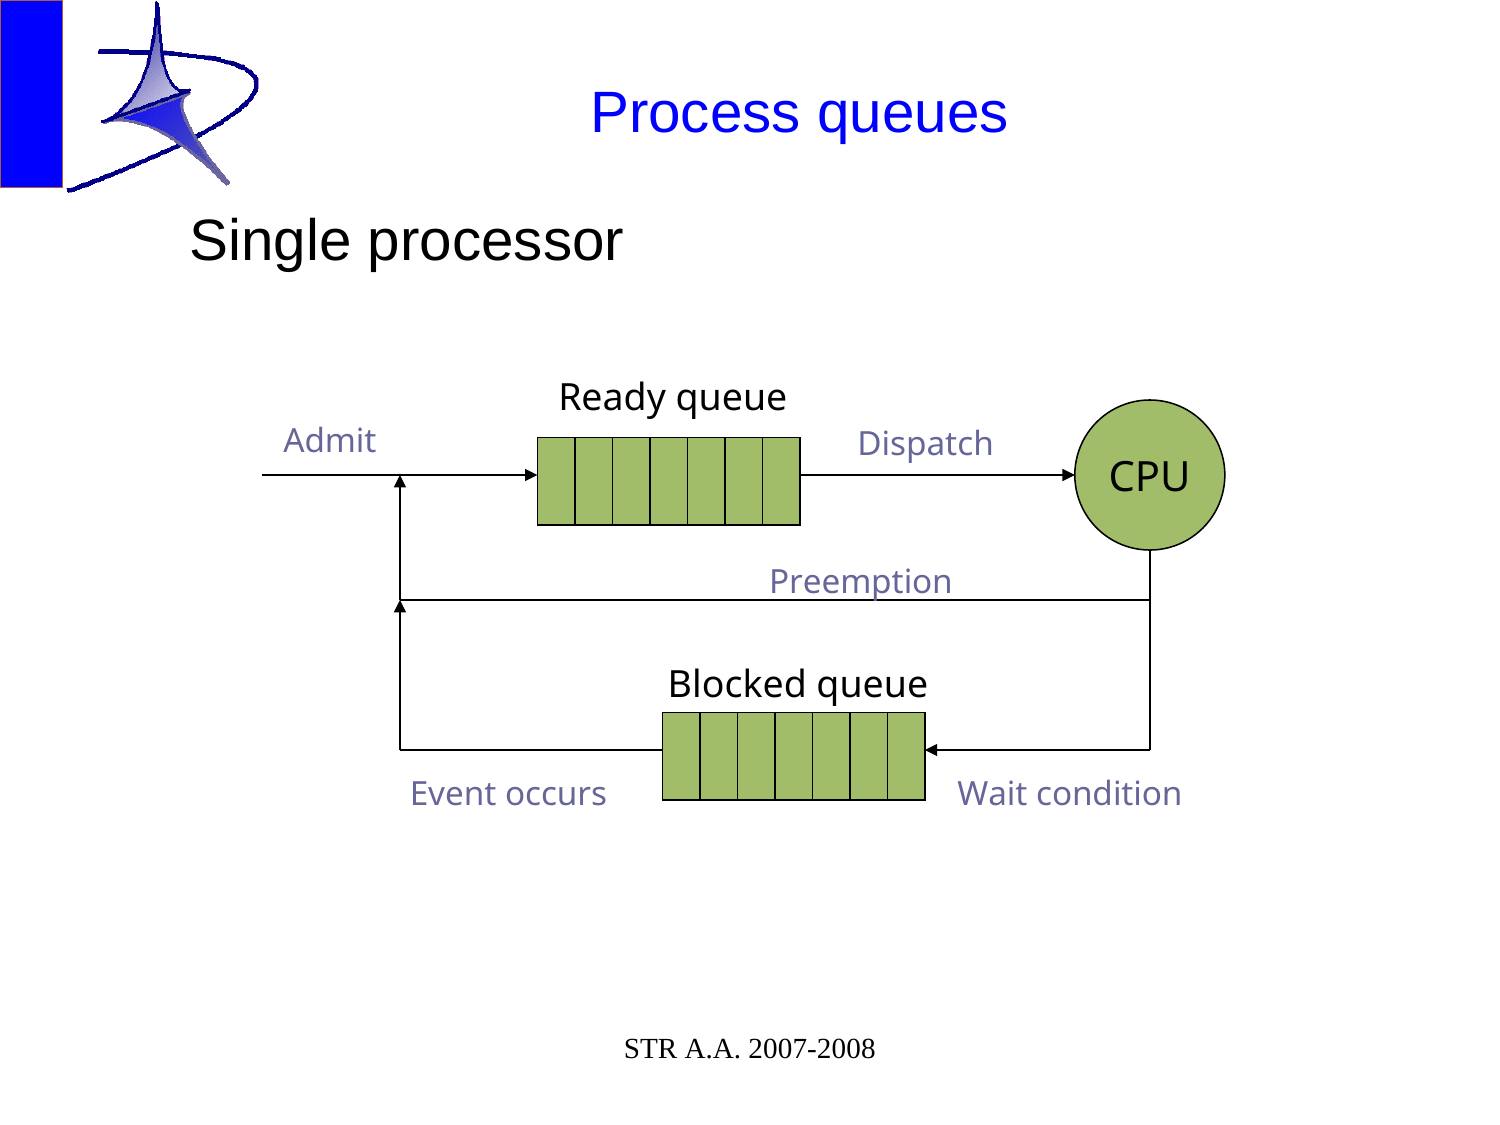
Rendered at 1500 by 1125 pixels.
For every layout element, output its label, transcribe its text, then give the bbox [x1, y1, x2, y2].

picture [62, 0, 263, 197]
text_box Wait condition [942, 762, 1198, 824]
text_box Preemption [754, 549, 968, 611]
text_box Ready queue [543, 362, 803, 429]
text_box Blocked queue [652, 649, 944, 717]
list Single processor [174, 200, 1425, 351]
title Process queues [174, 61, 1425, 164]
text_box [662, 717, 925, 801]
text_box [537, 437, 800, 526]
text_box Admit [268, 409, 392, 470]
text_box Dispatch [842, 412, 1009, 474]
text_box CPU [1074, 399, 1225, 551]
text_box Event occurs [395, 762, 623, 824]
